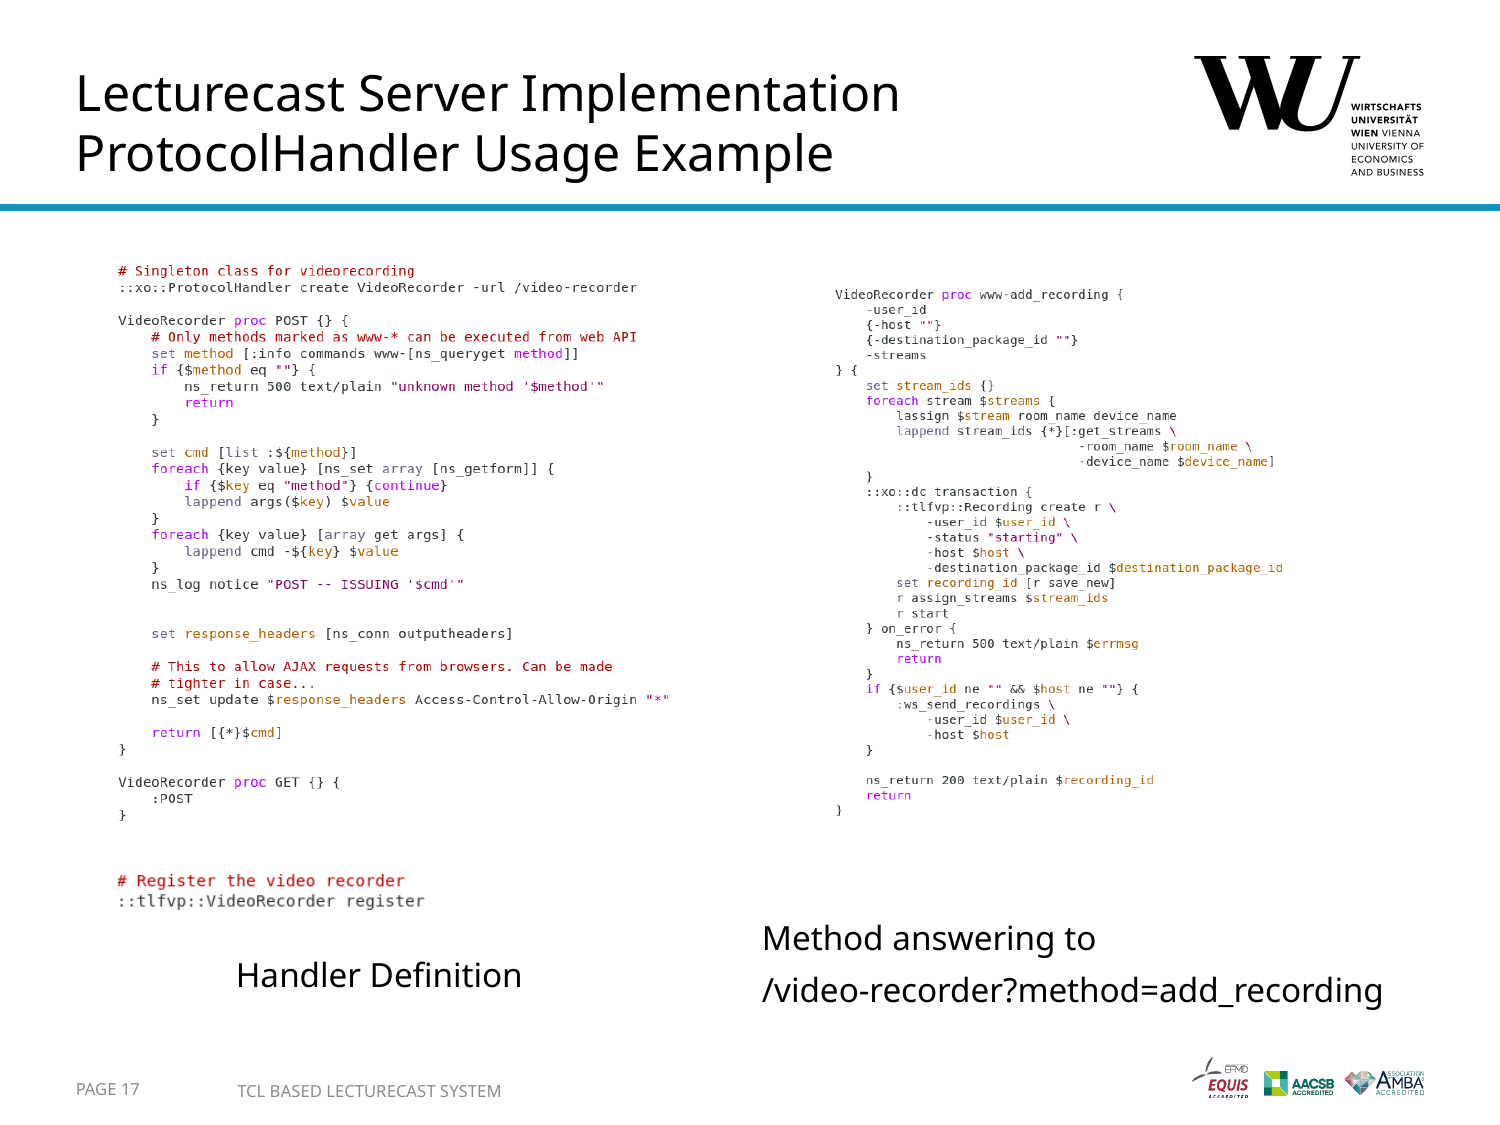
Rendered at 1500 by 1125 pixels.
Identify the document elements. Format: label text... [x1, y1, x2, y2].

picture [118, 874, 425, 910]
title Lecturecast Server Implementation ProtocolHandler Usage Example [75, 36, 1134, 206]
list Handler Definition [235, 946, 550, 1001]
footer Tcl based lecturecast system [223, 1065, 750, 1117]
picture [835, 289, 1282, 816]
picture [1194, 56, 1424, 178]
picture [1192, 1057, 1424, 1098]
list Method answering to /video-recorder?method=add_recording [761, 909, 1454, 1028]
picture [118, 265, 668, 821]
slide_number Page <número> [75, 1065, 223, 1117]
